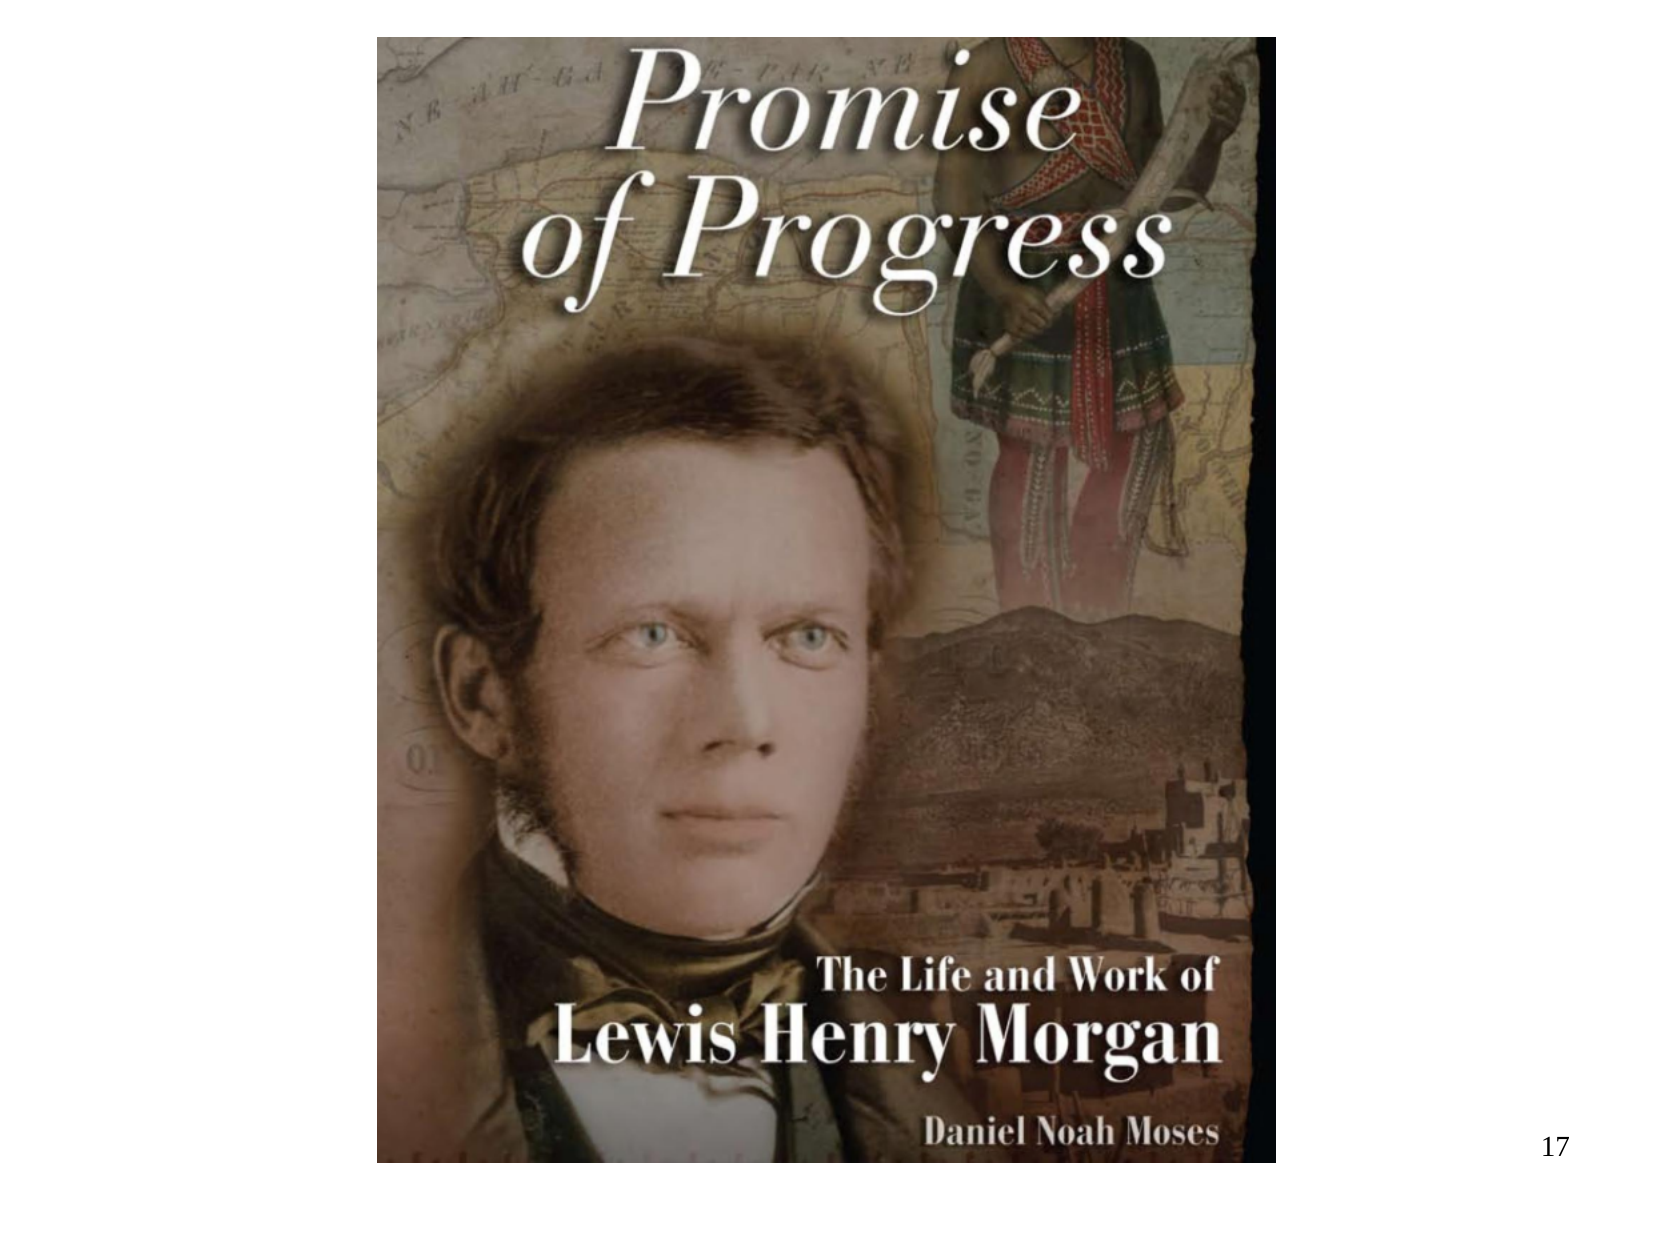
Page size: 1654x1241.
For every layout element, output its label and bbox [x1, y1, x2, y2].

picture [377, 37, 1276, 1163]
